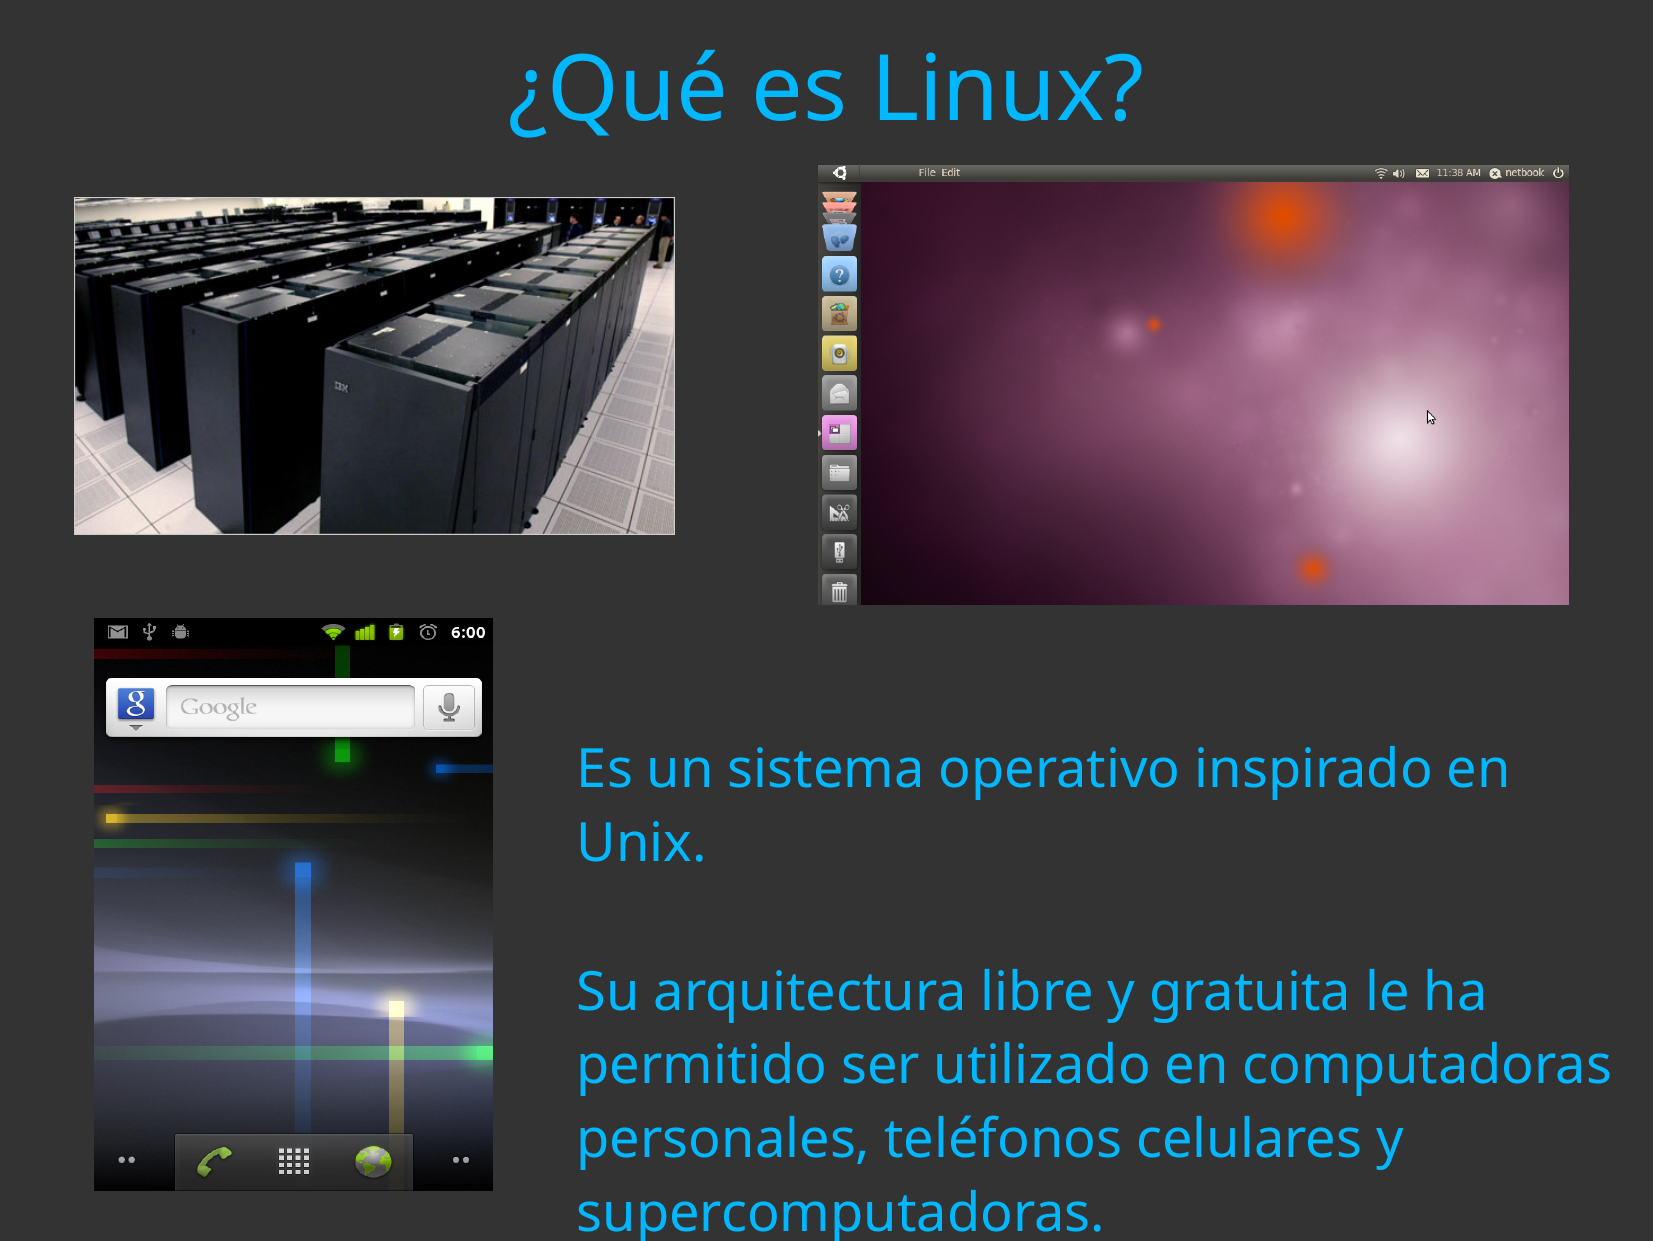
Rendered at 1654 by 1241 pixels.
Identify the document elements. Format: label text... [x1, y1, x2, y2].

text_box Es un sistema operativo inspirado en Unix. Su arquitectura libre y gratuita le ha permitido ser utilizado en computadoras personales, teléfonos celulares y supercomputadoras. [562, 722, 1637, 1157]
picture [818, 164, 1569, 605]
title ¿Qué es Linux? [489, 33, 1164, 137]
picture [94, 618, 493, 1191]
picture [74, 197, 675, 535]
